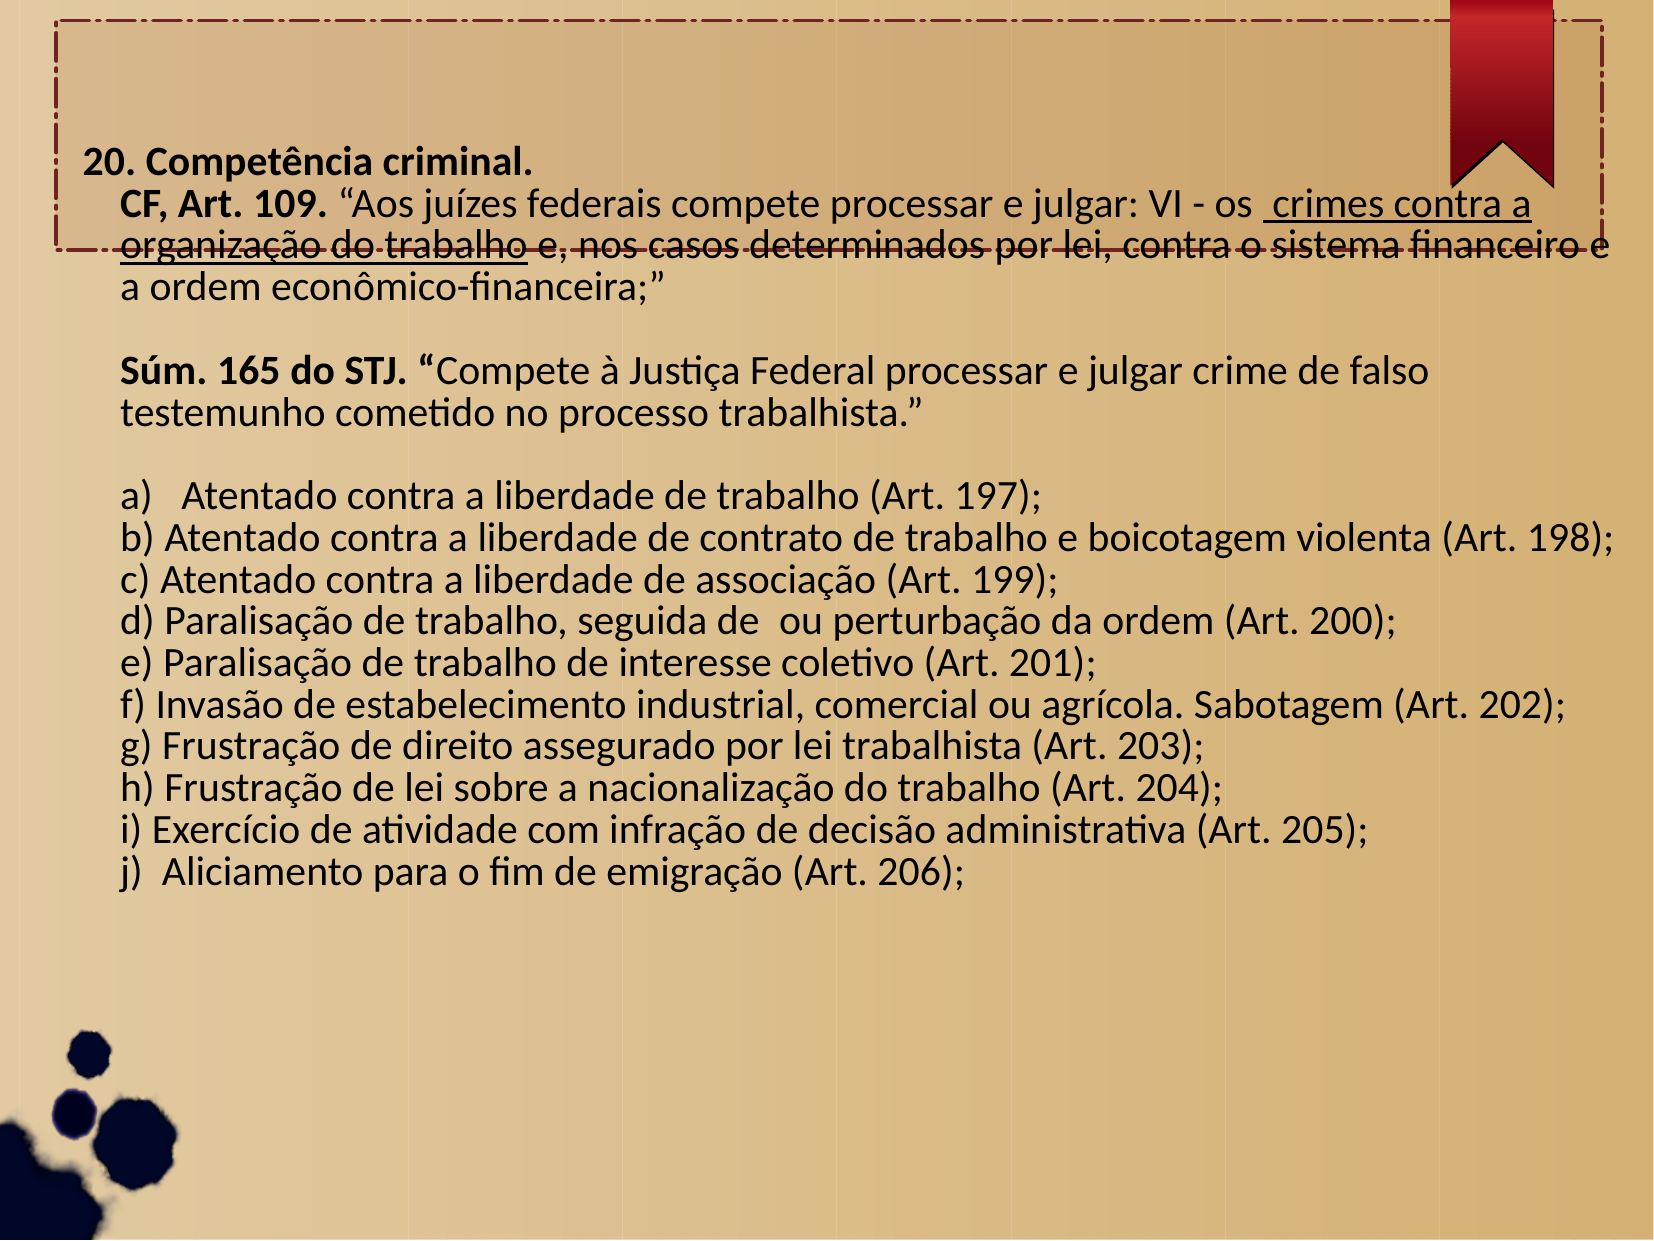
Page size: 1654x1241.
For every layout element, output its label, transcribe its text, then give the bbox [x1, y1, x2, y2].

title 20. Competência criminal. CF, Art. 109. “Aos juízes federais compete processar e julgar: VI - os crimes contra a organização do trabalho e, nos casos determinados por lei, contra o sistema financeiro e a ordem econômico-financeira;” Súm. 165 do STJ. “Compete à Justiça Federal processar e julgar crime de falso testemunho cometido no processo trabalhista.” a) Atentado contra a liberdade de trabalho (Art. 197); b) Atentado contra a liberdade de contrato de trabalho e boicotagem violenta (Art. 198); c) Atentado contra a liberdade de associação (Art. 199); d) Paralisação de trabalho, seguida de ou perturbação da ordem (Art. 200); e) Paralisação de trabalho de interesse coletivo (Art. 201); f) Invasão de estabelecimento industrial, comercial ou agrícola. Sabotagem (Art. 202); g) Frustração de direito assegurado por lei trabalhista (Art. 203); h) Frustração de lei sobre a nacionalização do trabalho (Art. 204); i) Exercício de atividade com infração de decisão administrativa (Art. 205); j) Aliciamento para o fim de emigração (Art. 206); [23, 56, 1630, 1026]
